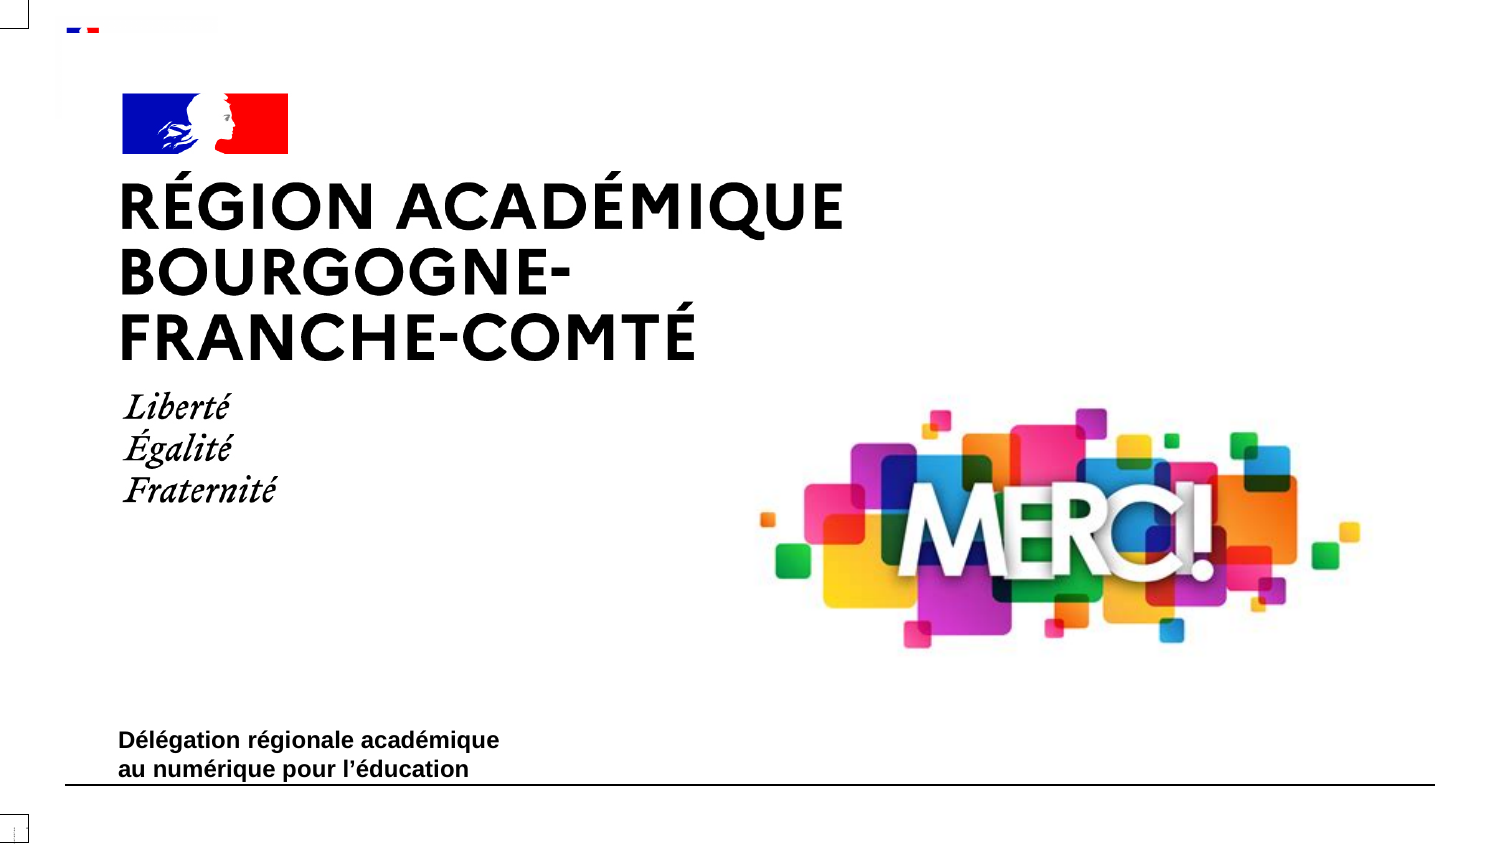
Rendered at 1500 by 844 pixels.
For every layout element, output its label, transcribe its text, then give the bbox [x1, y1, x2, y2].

picture [55, 16, 1411, 708]
text_box Délégation régionale académique au numérique pour l’éducation [118, 717, 649, 790]
text_box <numéro> [0, 814, 29, 843]
